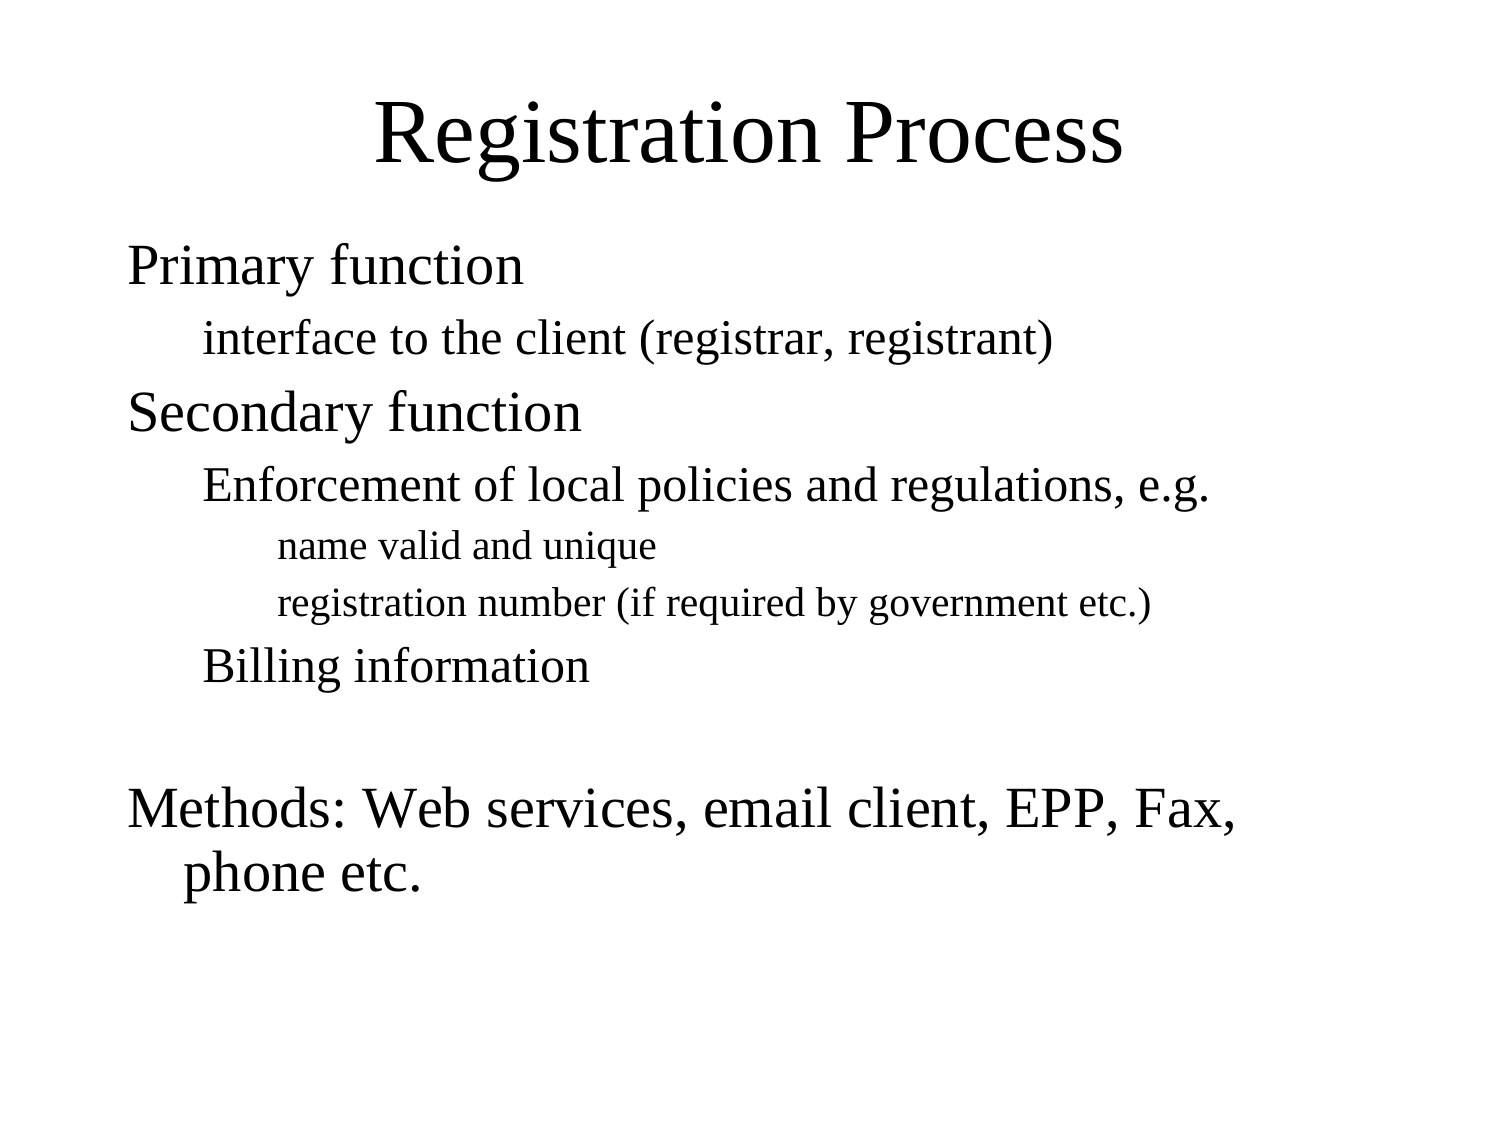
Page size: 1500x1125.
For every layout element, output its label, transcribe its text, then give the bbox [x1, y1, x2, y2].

title Registration Process [112, 37, 1388, 224]
list Primary function interface to the client (registrar, registrant) Secondary function Enforcement of local policies and regulations, e.g. name valid and unique registration number (if required by government etc.) Billing information Methods: Web services, email client, EPP, Fax, phone etc. [112, 224, 1388, 1045]
